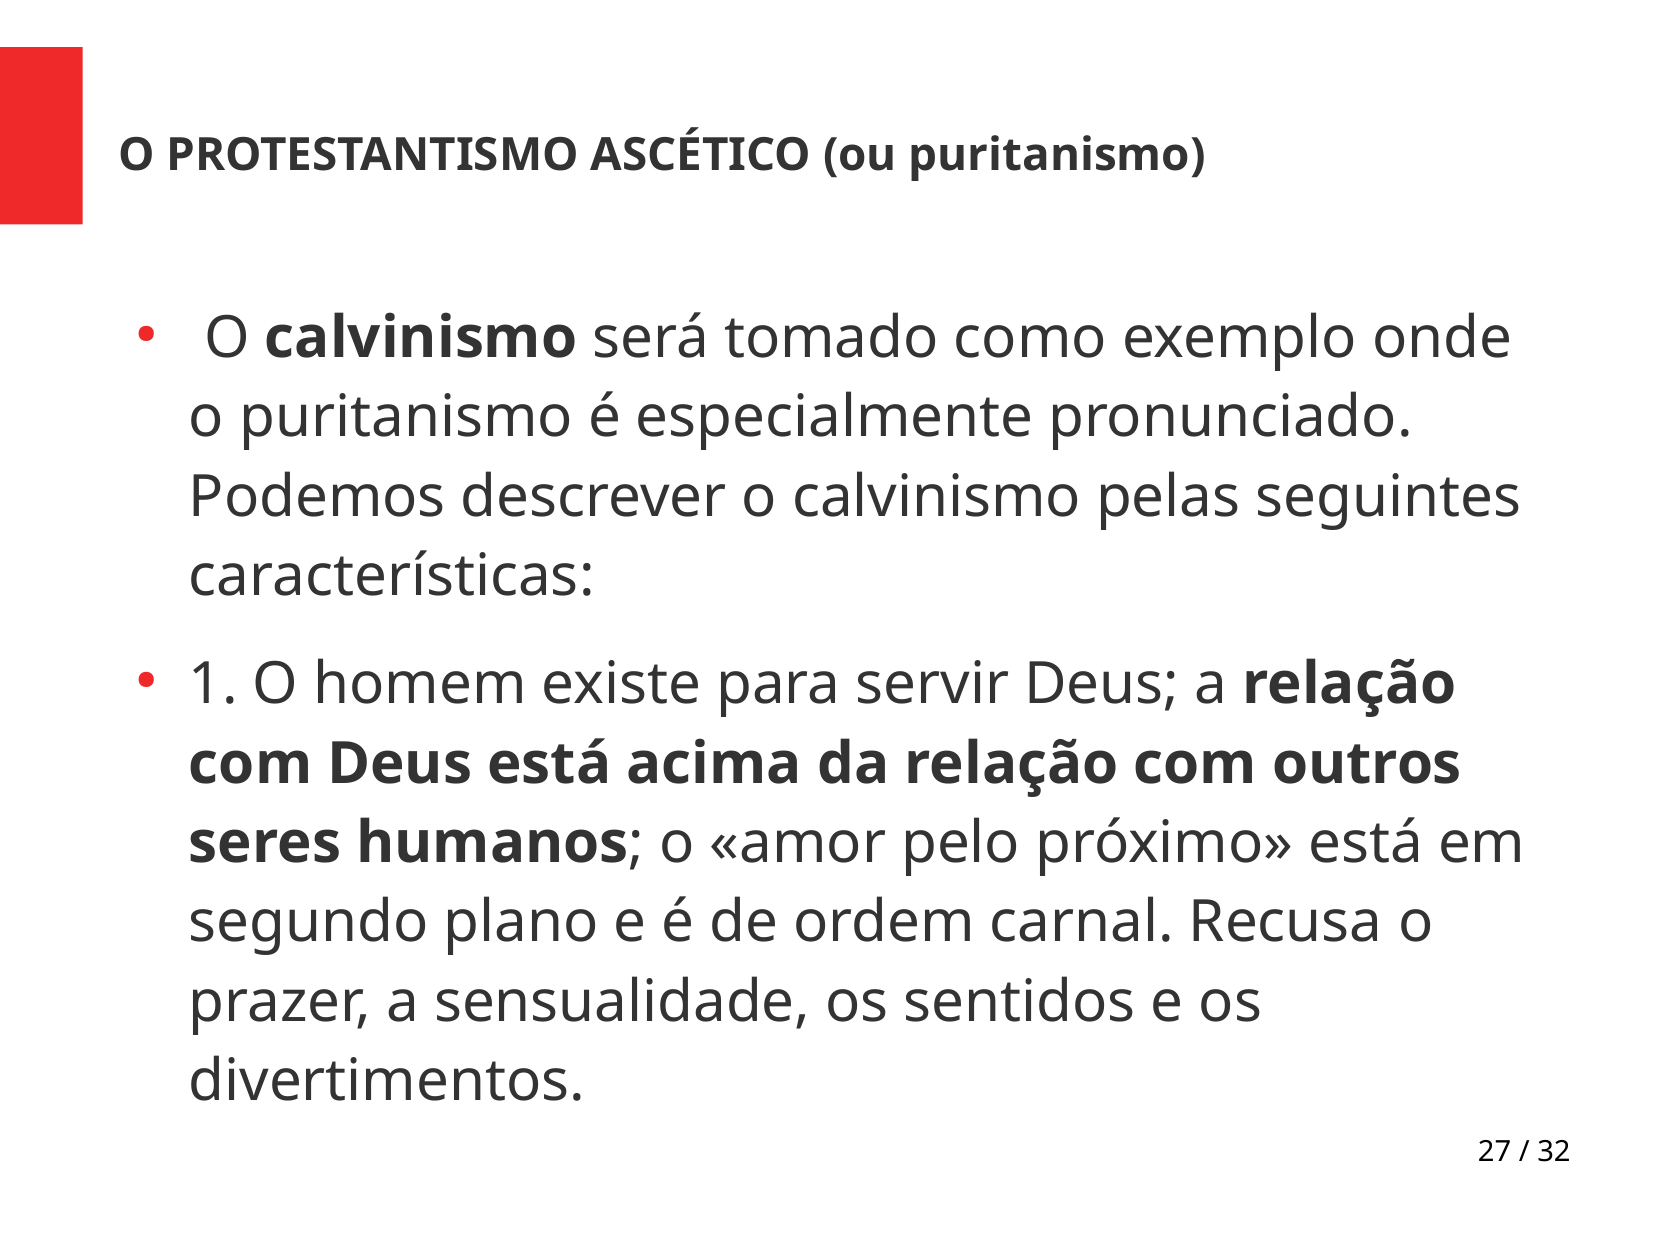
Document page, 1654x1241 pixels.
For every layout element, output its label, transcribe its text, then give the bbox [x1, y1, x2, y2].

list O calvinismo será tomado como exemplo onde o puritanismo é especialmente pronunciado. Podemos descrever o calvinismo pelas seguintes características: 1. O homem existe para servir Deus; a relação com Deus está acima da relação com outros seres humanos; o «amor pelo próximo» está em segundo plano e é de ordem carnal. Recusa o prazer, a sensualidade, os sentidos e os divertimentos. [118, 295, 1536, 1015]
title O PROTESTANTISMO ASCÉTICO (ou puritanismo) [118, 49, 1571, 257]
